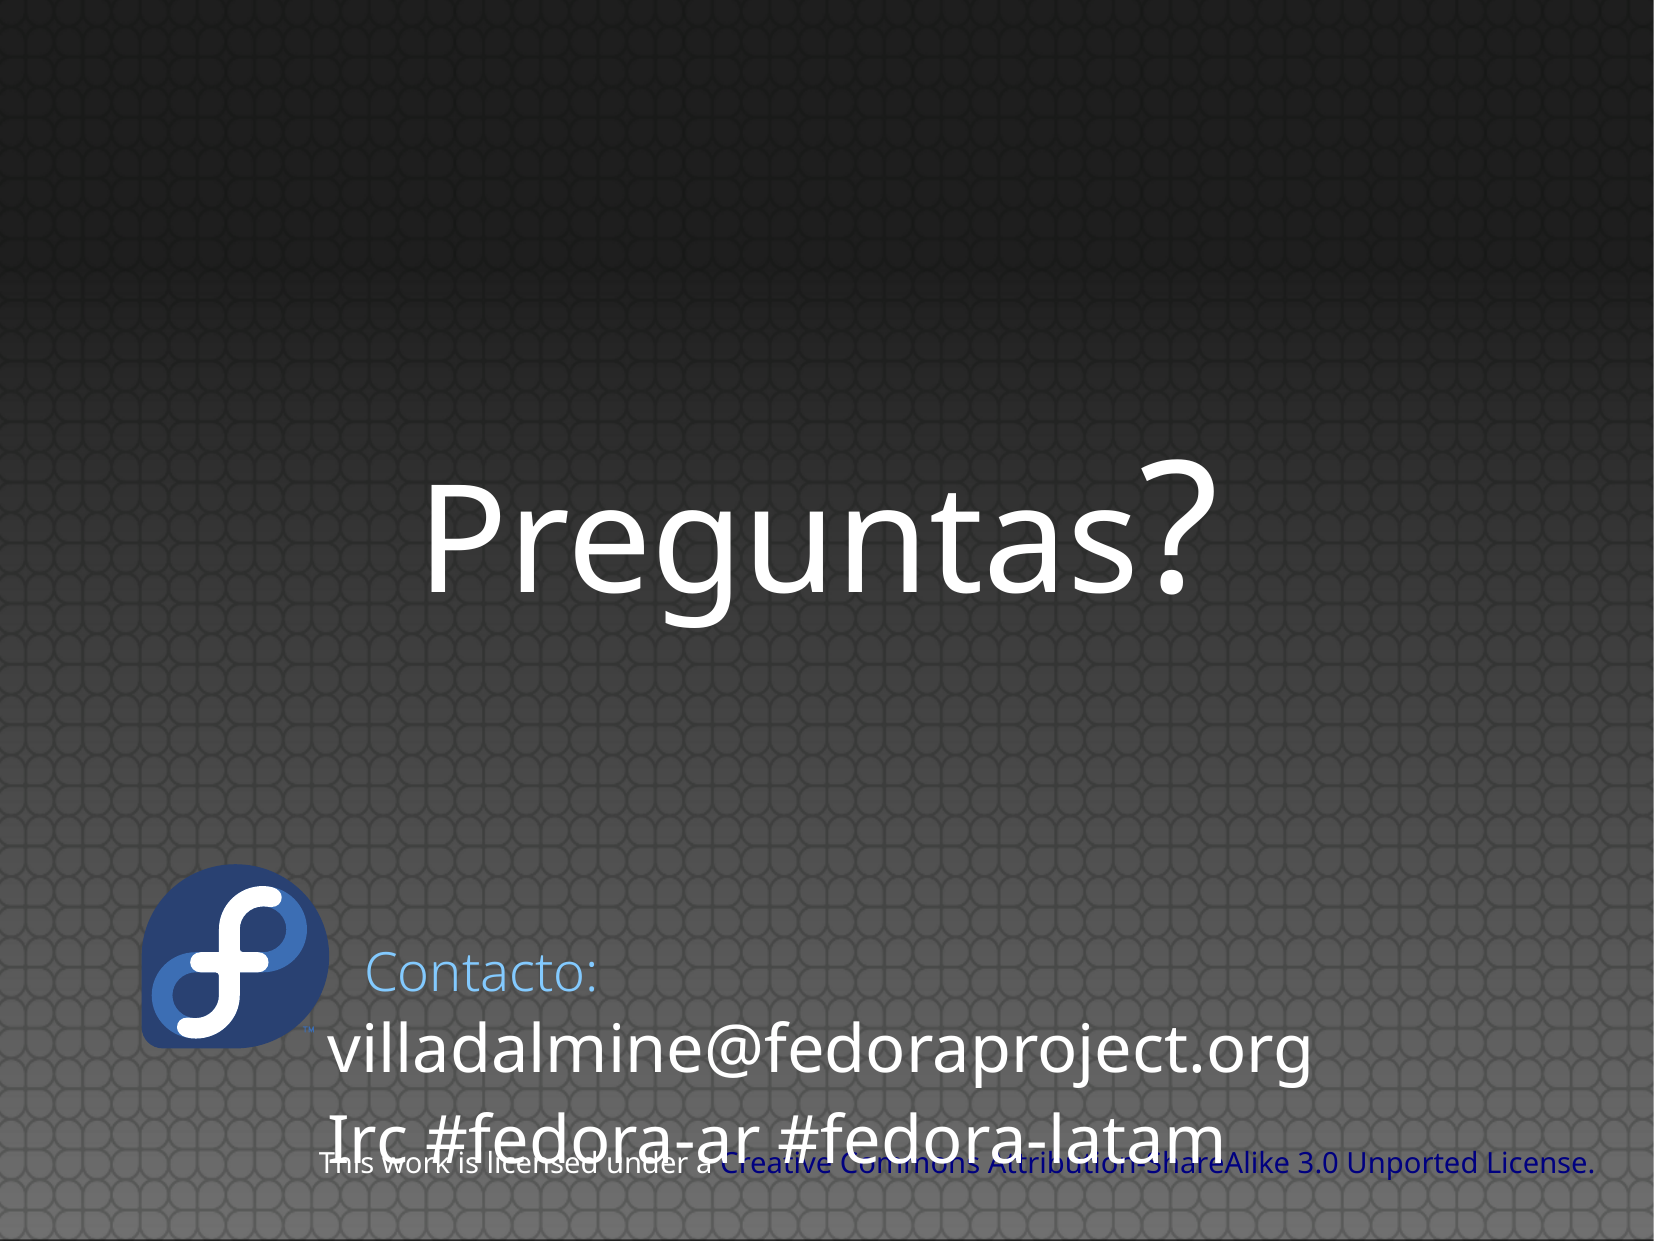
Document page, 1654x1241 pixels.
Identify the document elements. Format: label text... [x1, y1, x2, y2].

text_box Contacto: [349, 926, 703, 1004]
picture [0, 0, 1654, 1241]
text_box This work is licensed under a Creative Commons Attribution-ShareAlike 3.0 Unported License. [52, 1135, 1611, 1219]
text_box villadalmine@fedoraproject.org Irc #fedora-ar #fedora-latam [312, 993, 1468, 1145]
title Preguntas? [30, 414, 1606, 628]
